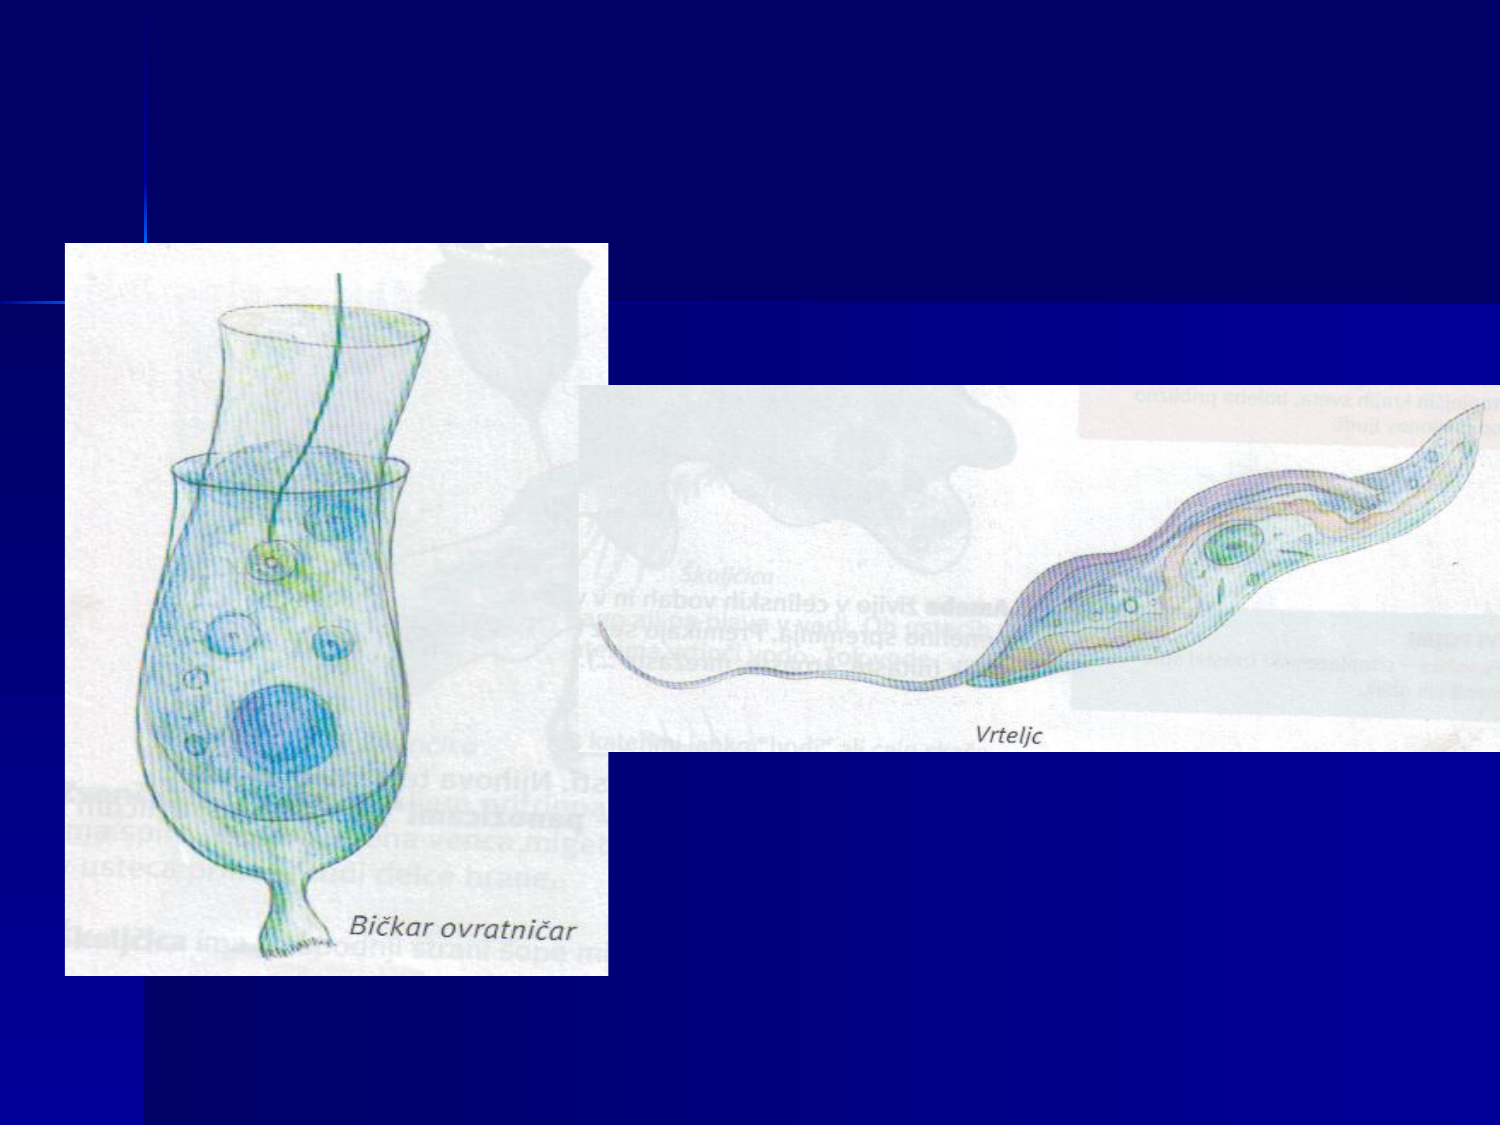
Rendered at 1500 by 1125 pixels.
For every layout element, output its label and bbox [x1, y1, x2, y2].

picture [64, 243, 1500, 976]
